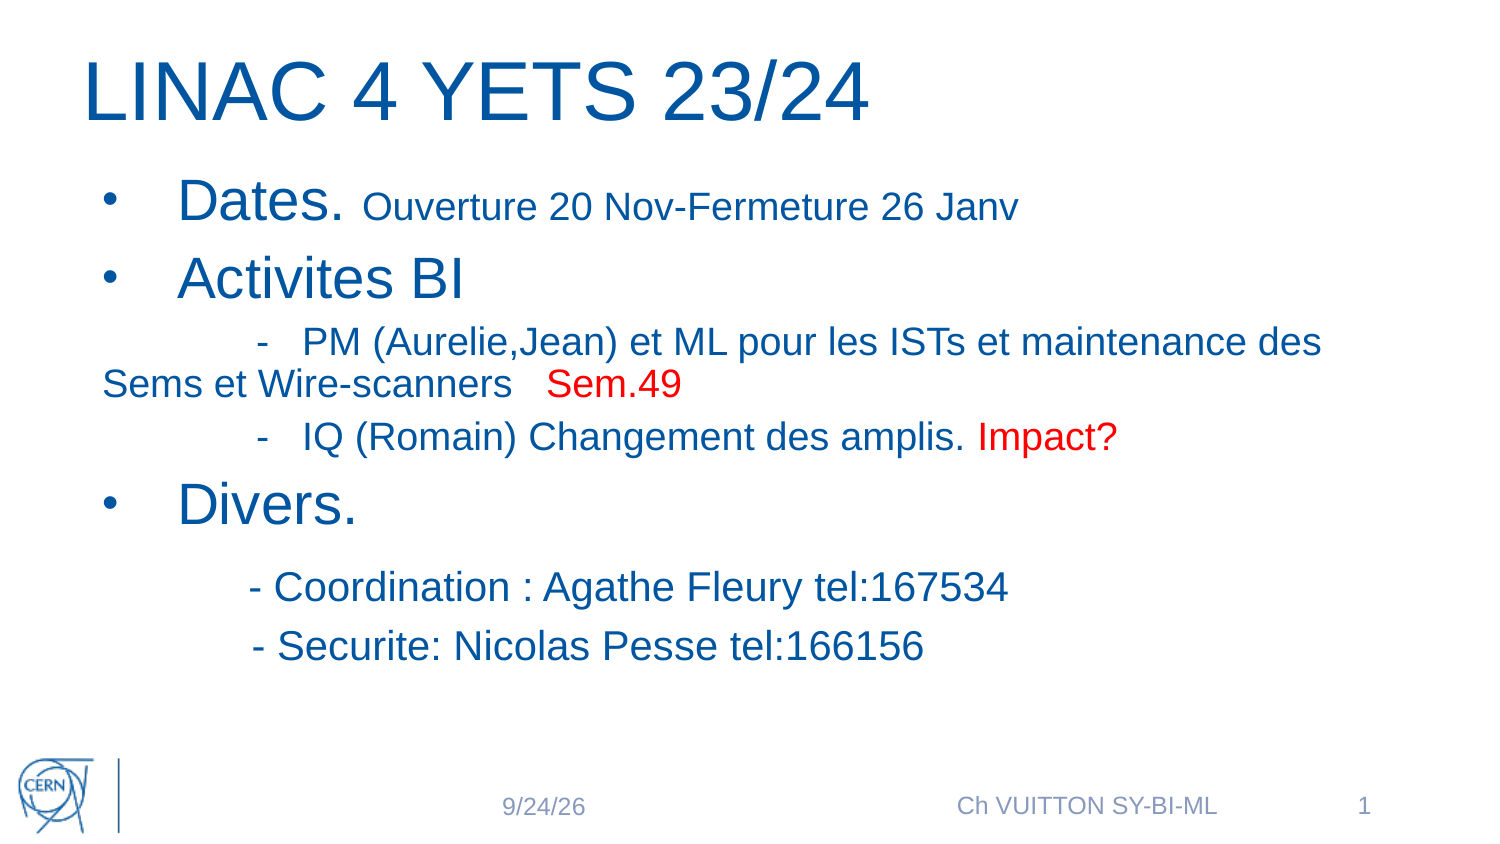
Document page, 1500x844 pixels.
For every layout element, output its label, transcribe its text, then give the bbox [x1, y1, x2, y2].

list Dates. Ouverture 20 Nov-Fermeture 26 Janv Activites BI - PM (Aurelie,Jean) et ML pour les ISTs et maintenance des Sems et Wire-scanners Sem.49 - IQ (Romain) Changement des amplis. Impact? Divers. - Coordination : Agathe Fleury tel:167534 - Securite: Nicolas Pesse tel:166156 [75, 163, 1426, 689]
title LINAC 4 YETS 23/24 [75, 28, 1425, 145]
text_box 2 [1342, 782, 1426, 827]
text_box 11/7/2023 [487, 782, 838, 828]
text_box Ch VUITTON SY-BI-ML [850, 782, 1326, 827]
